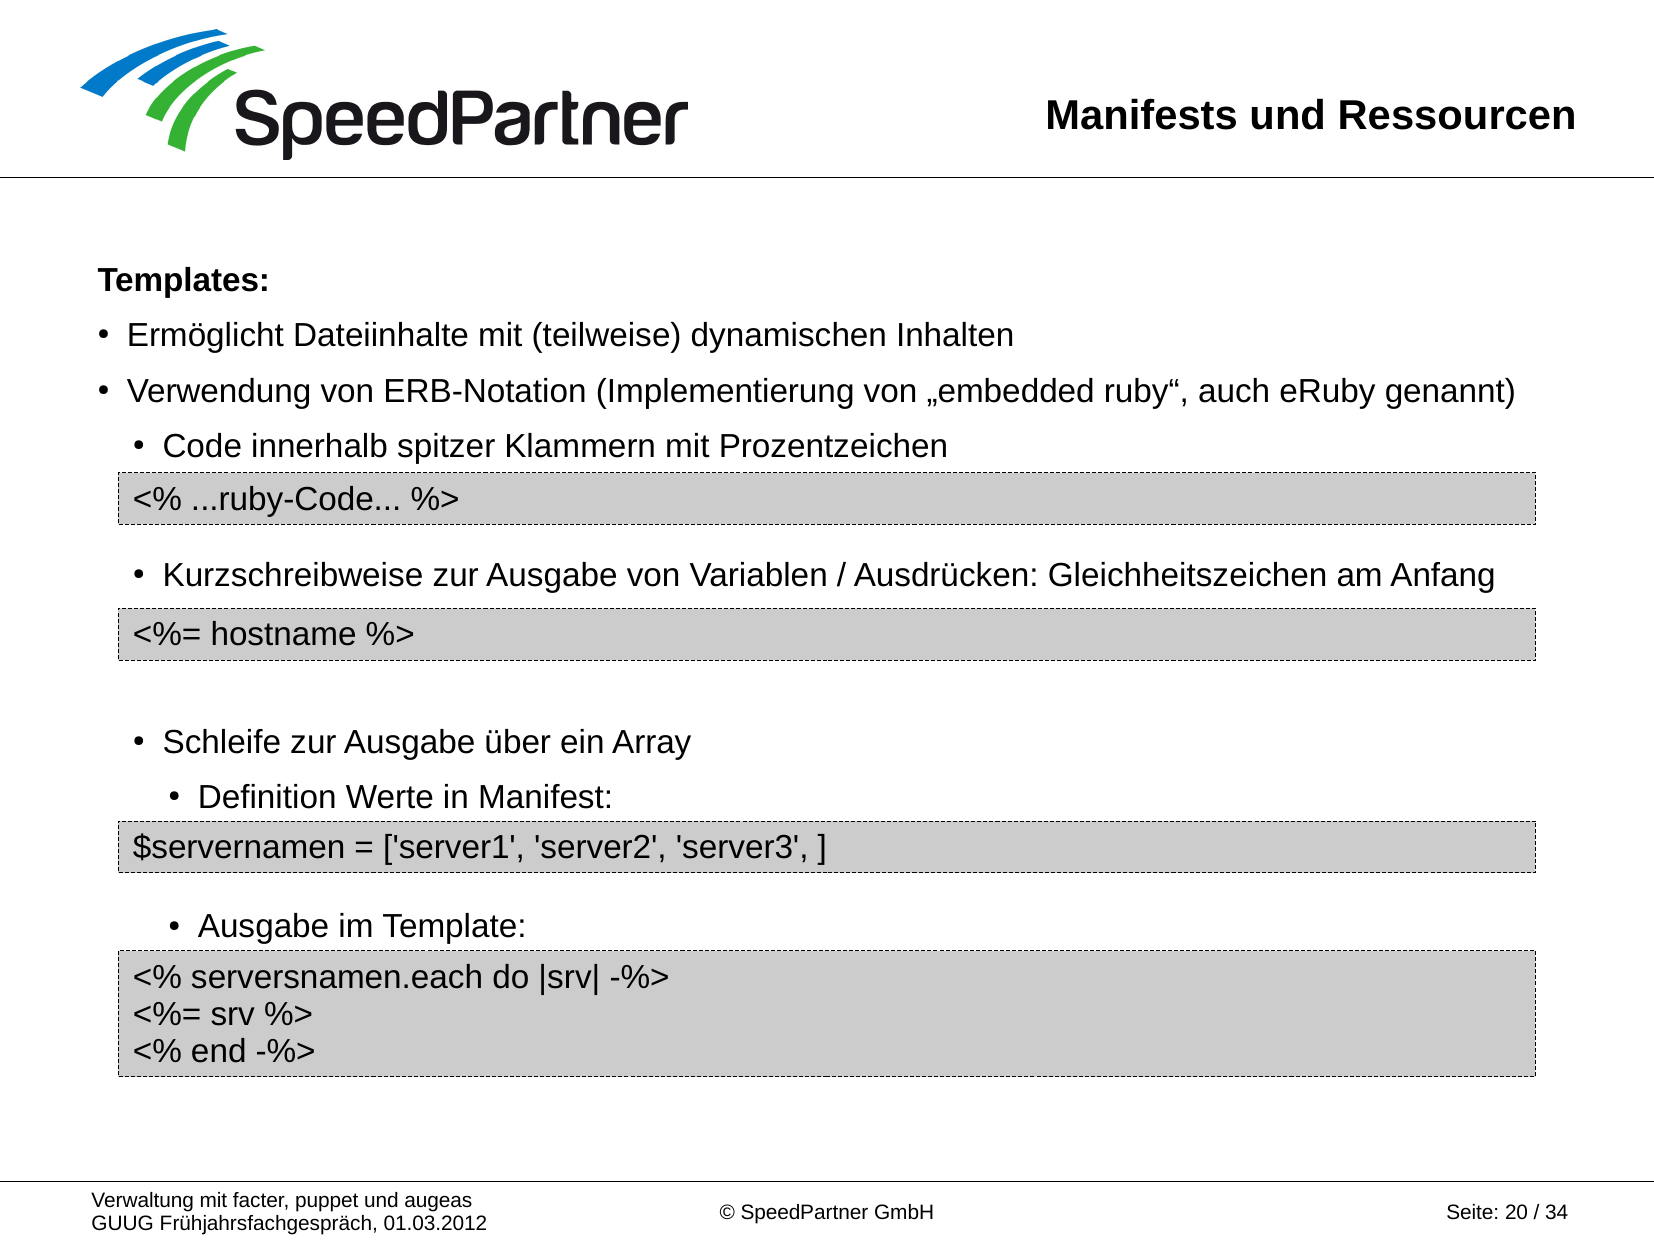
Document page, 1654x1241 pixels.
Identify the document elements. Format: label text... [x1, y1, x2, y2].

text_box <%= hostname %> [118, 608, 1536, 661]
picture [80, 29, 688, 160]
text_box Templates: Ermöglicht Dateiinhalte mit (teilweise) dynamischen Inhalten Verwendung von ERB-Notation (Implementierung von „embedded ruby“, auch eRuby genannt) Code innerhalb spitzer Klammern mit Prozentzeichen Kurzschreibweise zur Ausgabe von Variablen / Ausdrücken: Gleichheitszeichen am Anfang Schleife zur Ausgabe über ein Array Definition Werte in Manifest: Ausgabe im Template: [82, 253, 1565, 1177]
text_box <% ...ruby-Code... %> [118, 472, 1536, 525]
title Manifests und Ressourcen [590, 70, 1577, 160]
text_box $servernamen = ['server1', 'server2', 'server3', ] [118, 821, 1536, 873]
text_box <% serversnamen.each do |srv| -%> <%= srv %> <% end -%> [118, 950, 1536, 1077]
